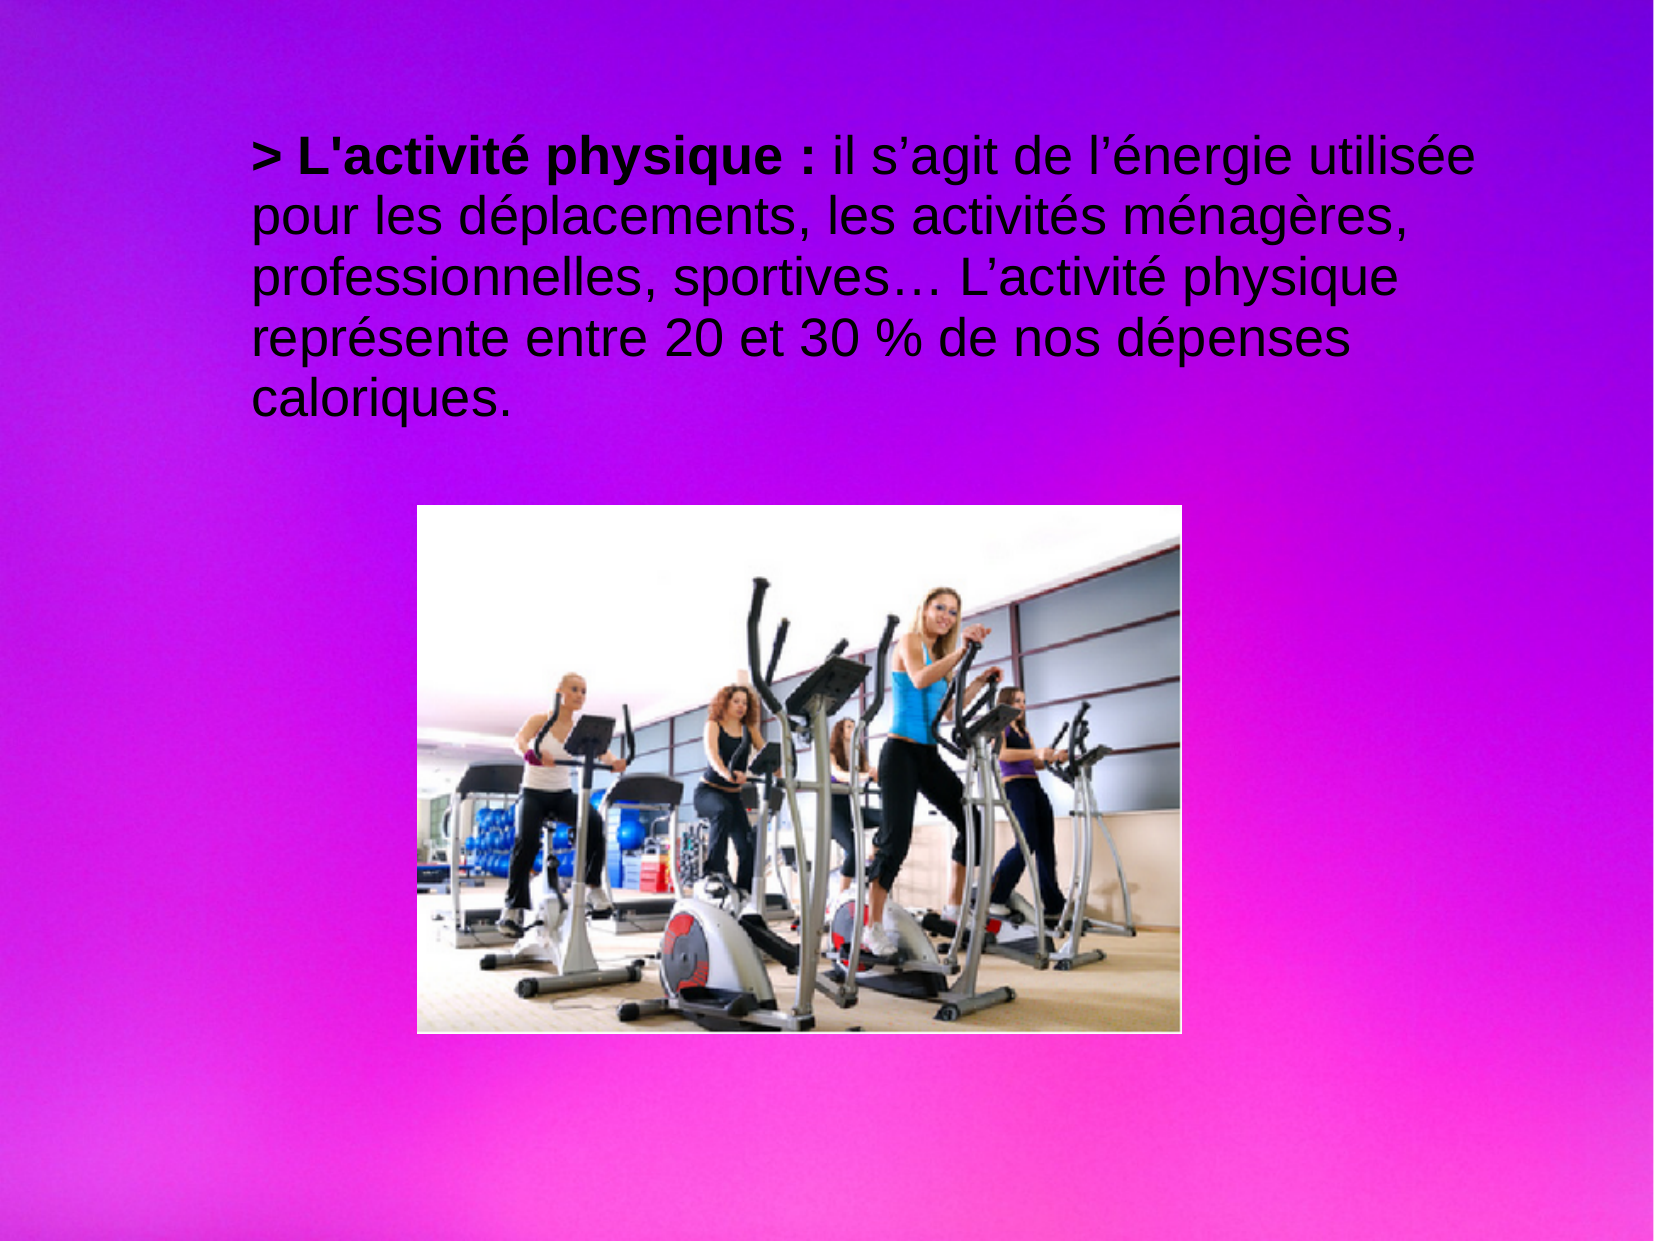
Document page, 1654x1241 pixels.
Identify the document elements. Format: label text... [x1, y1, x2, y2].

picture [0, 0, 1654, 1241]
text_box > L'activité physique : il s’agit de l’énergie utilisée pour les déplacements, les activités ménagères, professionnelles, sportives… L’activité physique représente entre 20 et 30 % de nos dépenses caloriques. [236, 118, 1506, 473]
